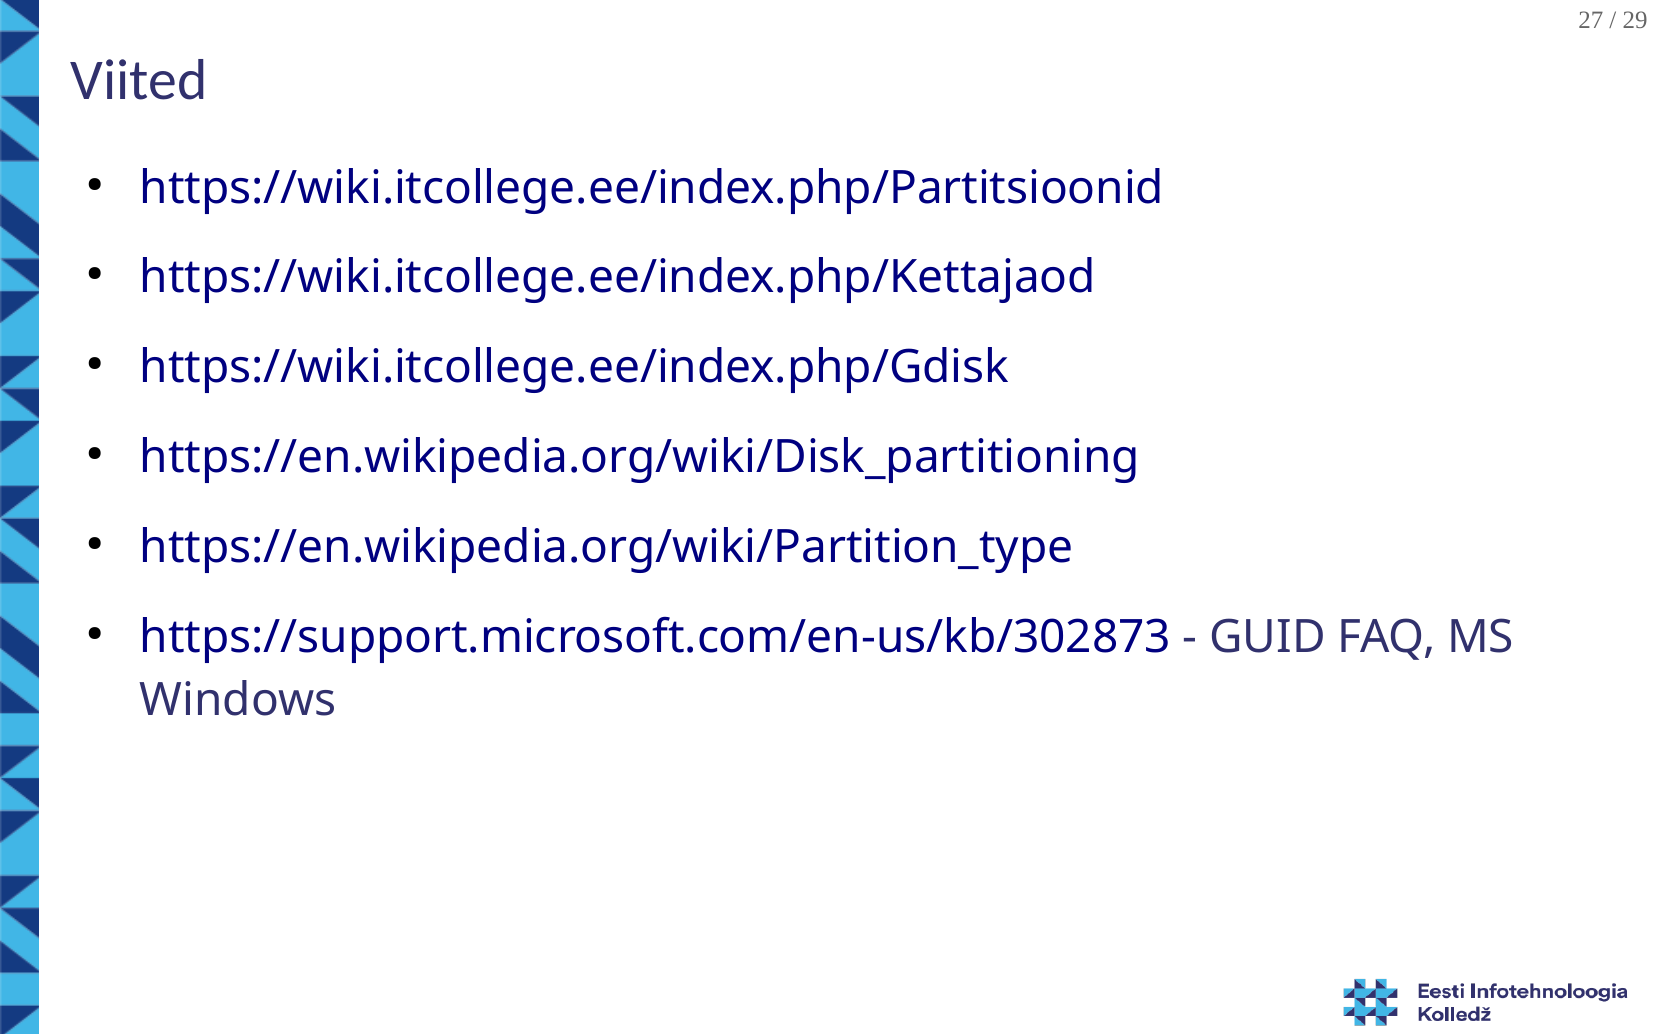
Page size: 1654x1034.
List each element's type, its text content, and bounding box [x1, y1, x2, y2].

title Viited [70, 41, 1630, 130]
list https://wiki.itcollege.ee/index.php/Partitsioonid https://wiki.itcollege.ee/index.php/Kettajaod https://wiki.itcollege.ee/index.php/Gdisk https://en.wikipedia.org/wiki/Disk_partitioning https://en.wikipedia.org/wiki/Partition_type https://support.microsoft.com/en-us/kb/302873 - GUID FAQ, MS Windows [68, 153, 1630, 957]
